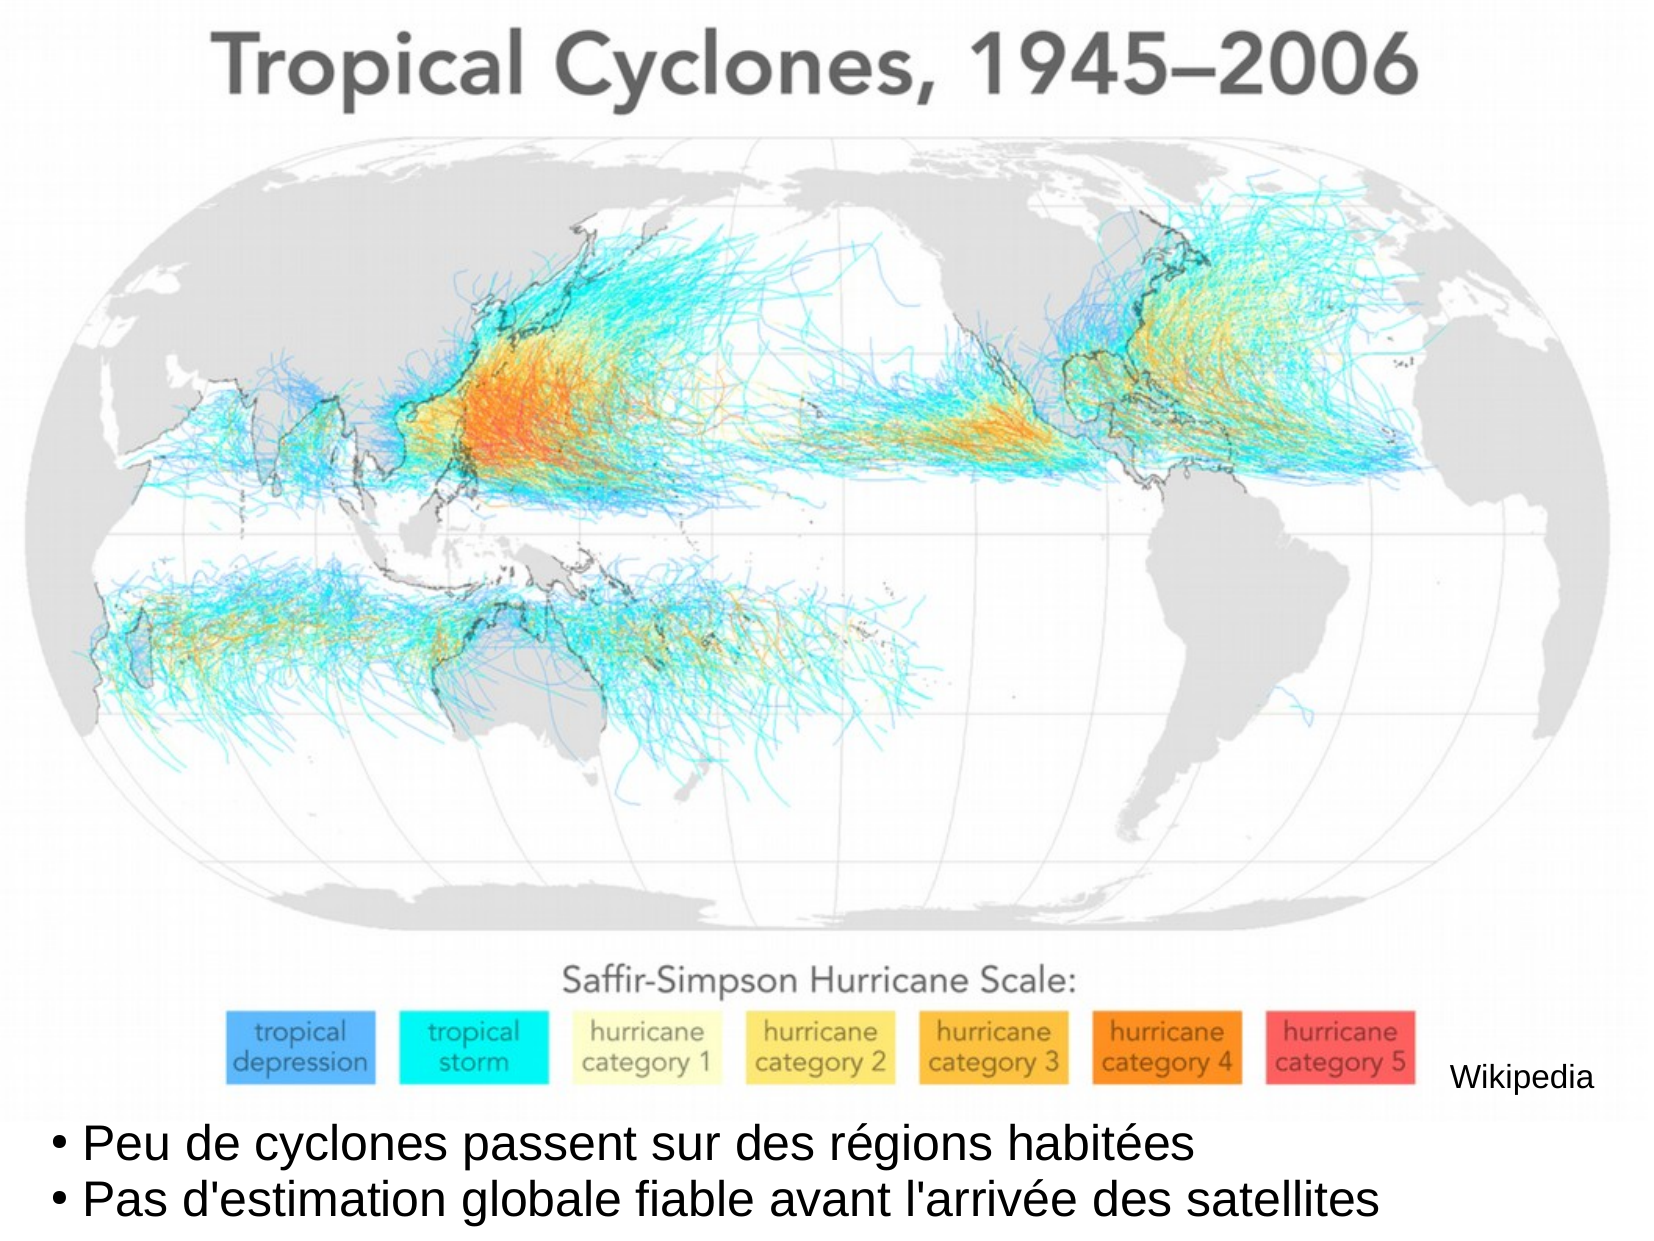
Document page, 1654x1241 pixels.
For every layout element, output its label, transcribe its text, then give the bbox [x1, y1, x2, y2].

text_box Wikipedia [1435, 1051, 1642, 1104]
text_box Peu de cyclones passent sur des régions habitées Pas d'estimation globale fiable avant l'arrivée des satellites [35, 1108, 1624, 1235]
picture [0, 0, 1648, 1123]
